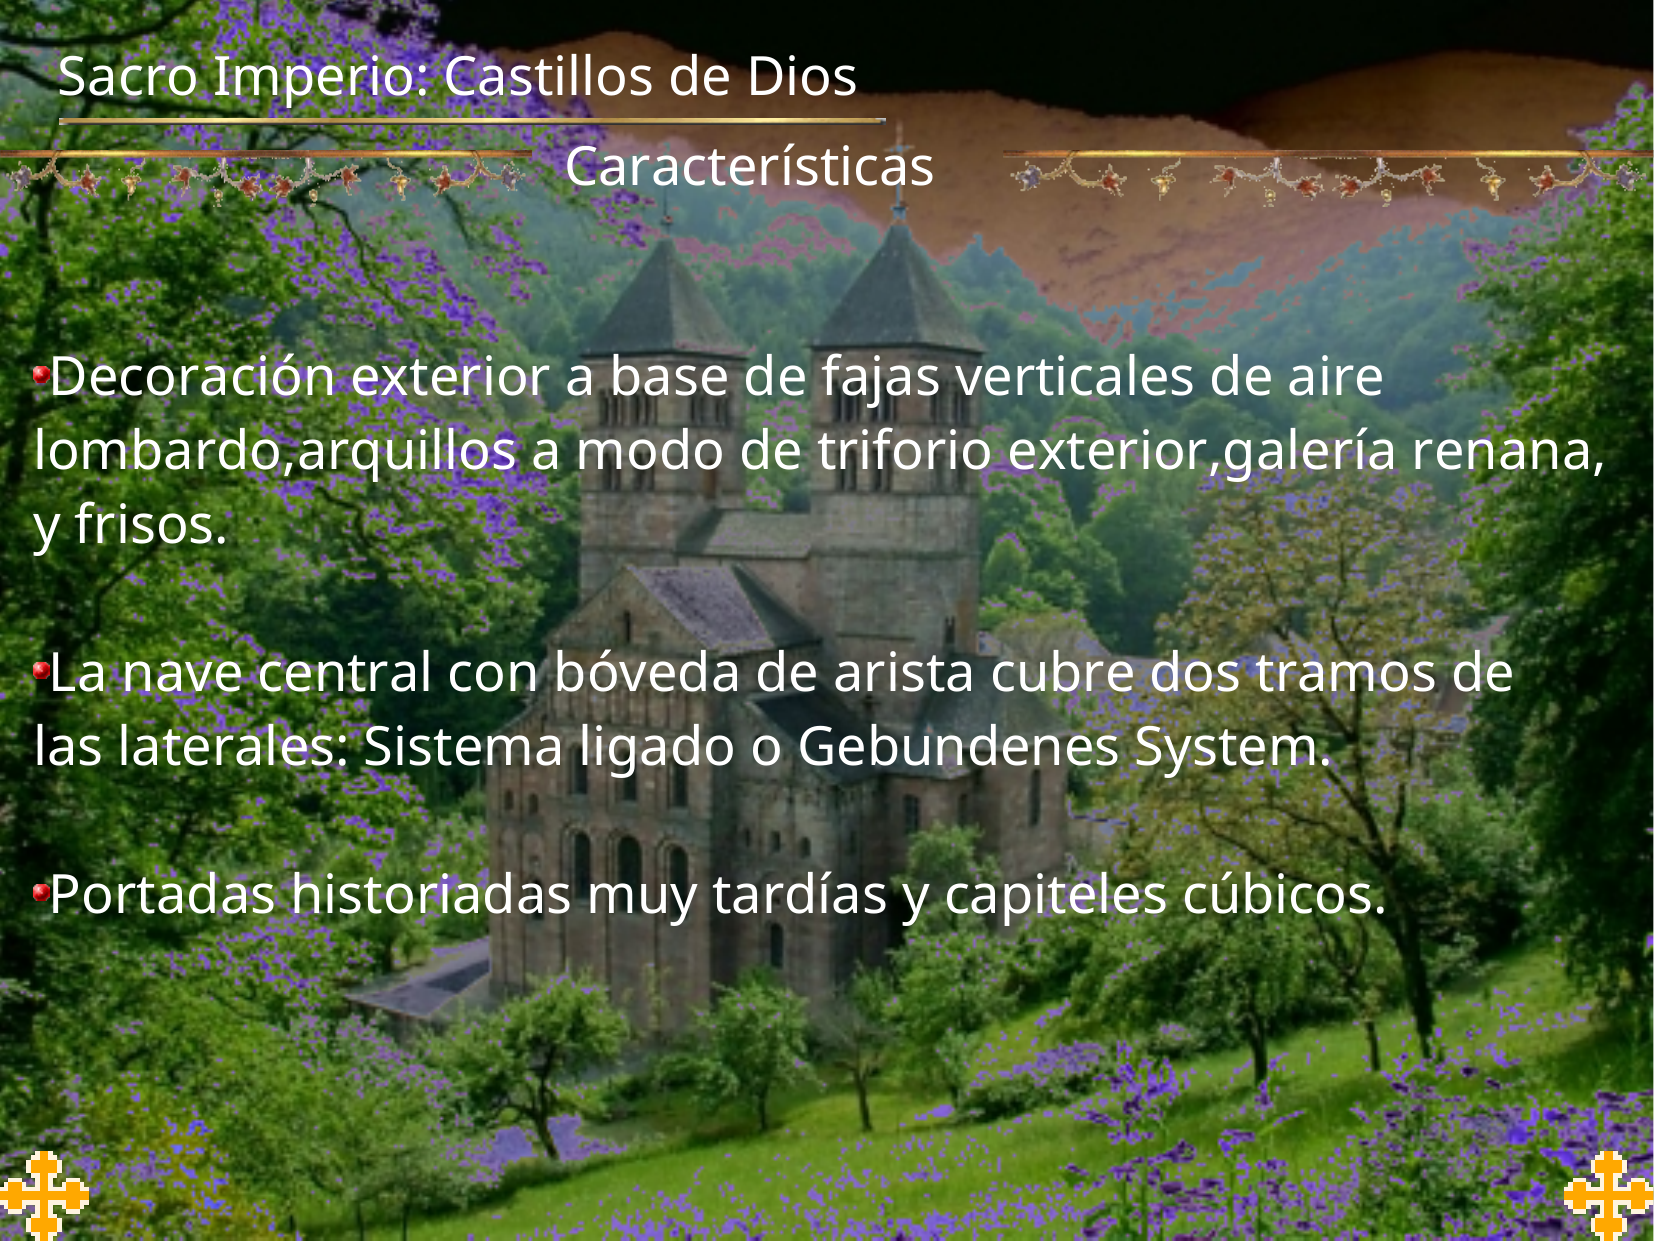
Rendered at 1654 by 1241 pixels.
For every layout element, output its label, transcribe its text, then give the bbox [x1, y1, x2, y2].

text_box Sacro Imperio: Castillos de Dios [43, 29, 886, 110]
picture [0, 0, 1654, 1241]
text_box Decoración exterior a base de fajas verticales de aire lombardo,arquillos a modo de triforio exterior,galería renana, y frisos. La nave central con bóveda de arista cubre dos tramos de las laterales: Sistema ligado o Gebundenes System. Portadas historiadas muy tardías y capiteles cúbicos. [18, 256, 1654, 857]
text_box Características [549, 120, 973, 201]
